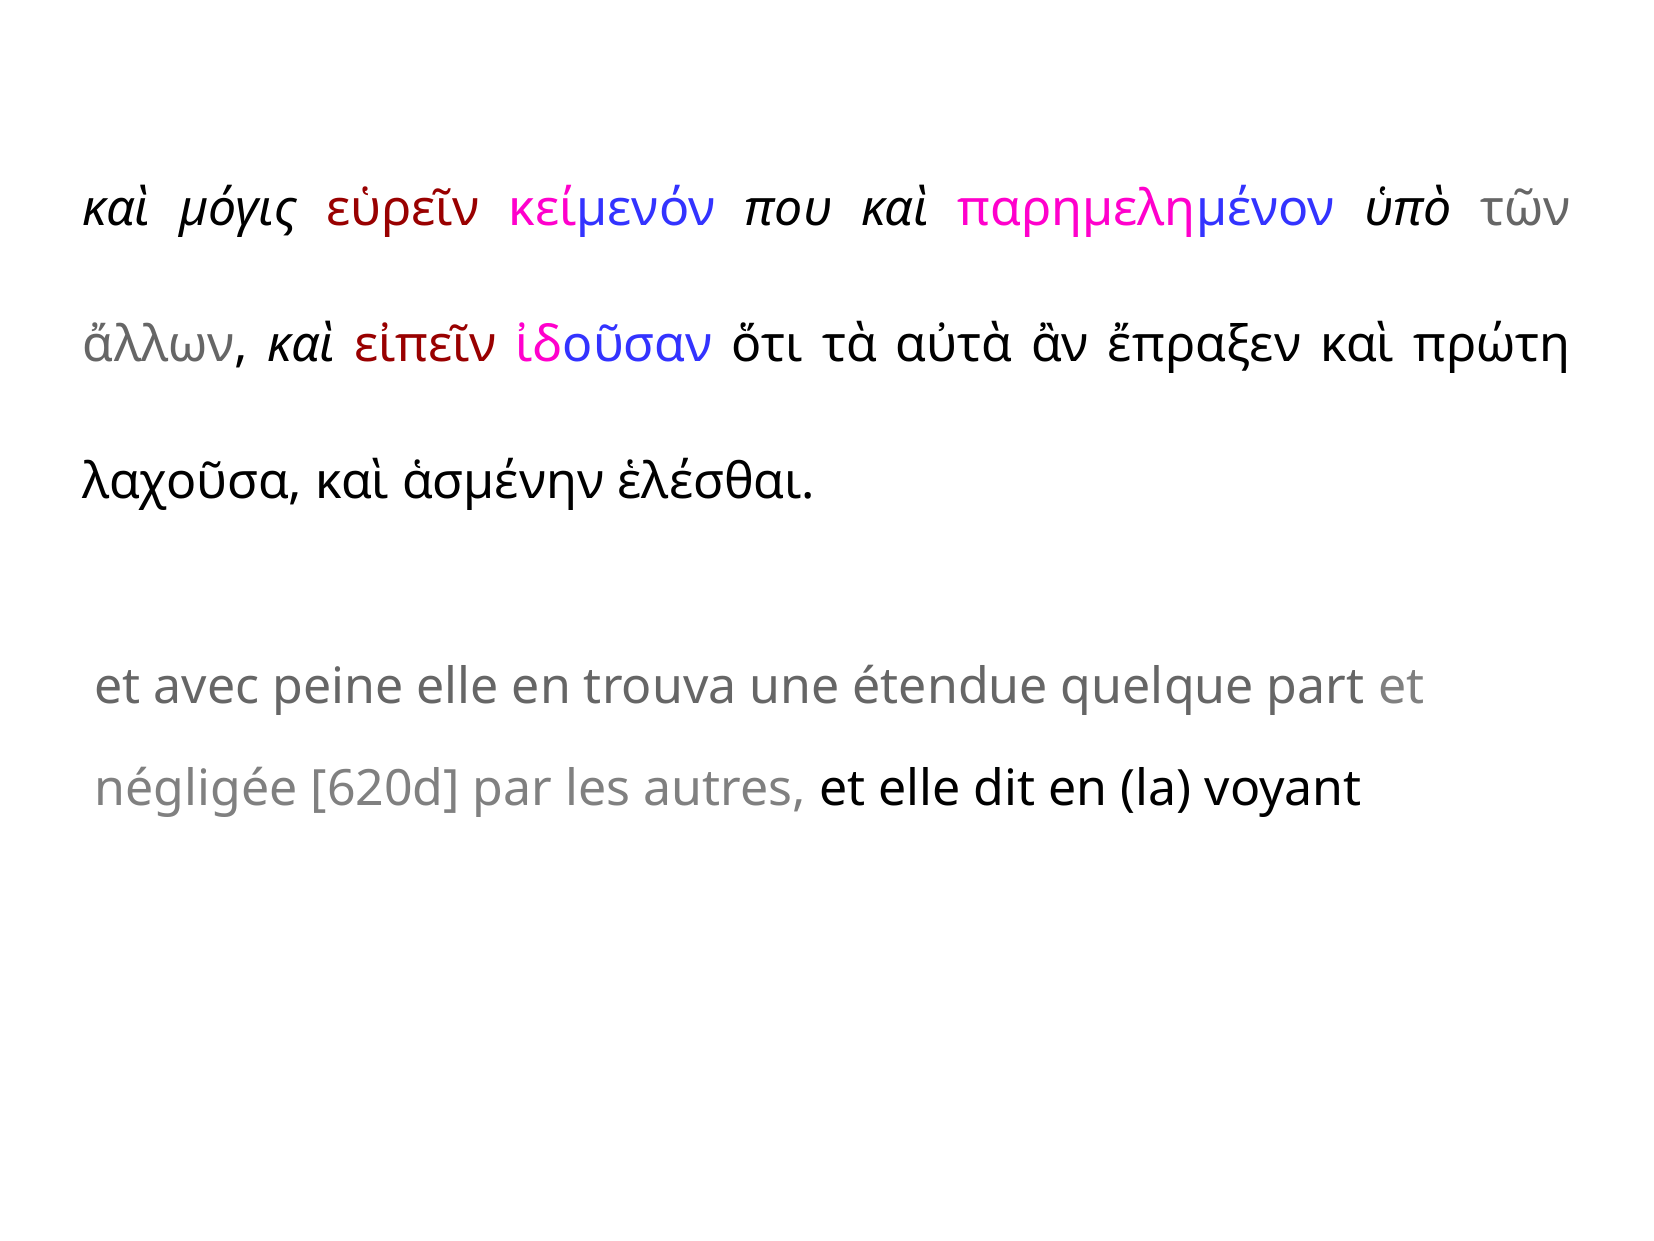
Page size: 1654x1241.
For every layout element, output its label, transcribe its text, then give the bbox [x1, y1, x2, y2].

title καὶ μόγις εὑρεῖν κείμενόν που καὶ παρημελημένον ὑπὸ τῶν ἄλλων, καὶ εἰπεῖν ἰδοῦσαν ὅτι τὰ αὐτὰ ἂν ἔπραξεν καὶ πρώτη λαχοῦσα, καὶ ἁσμένην ἑλέσθαι. [82, 49, 1571, 567]
list et avec peine elle en trouva une étendue quelque part et négligée [620d] par les autres, et elle dit en (la) voyant [94, 615, 1583, 1146]
